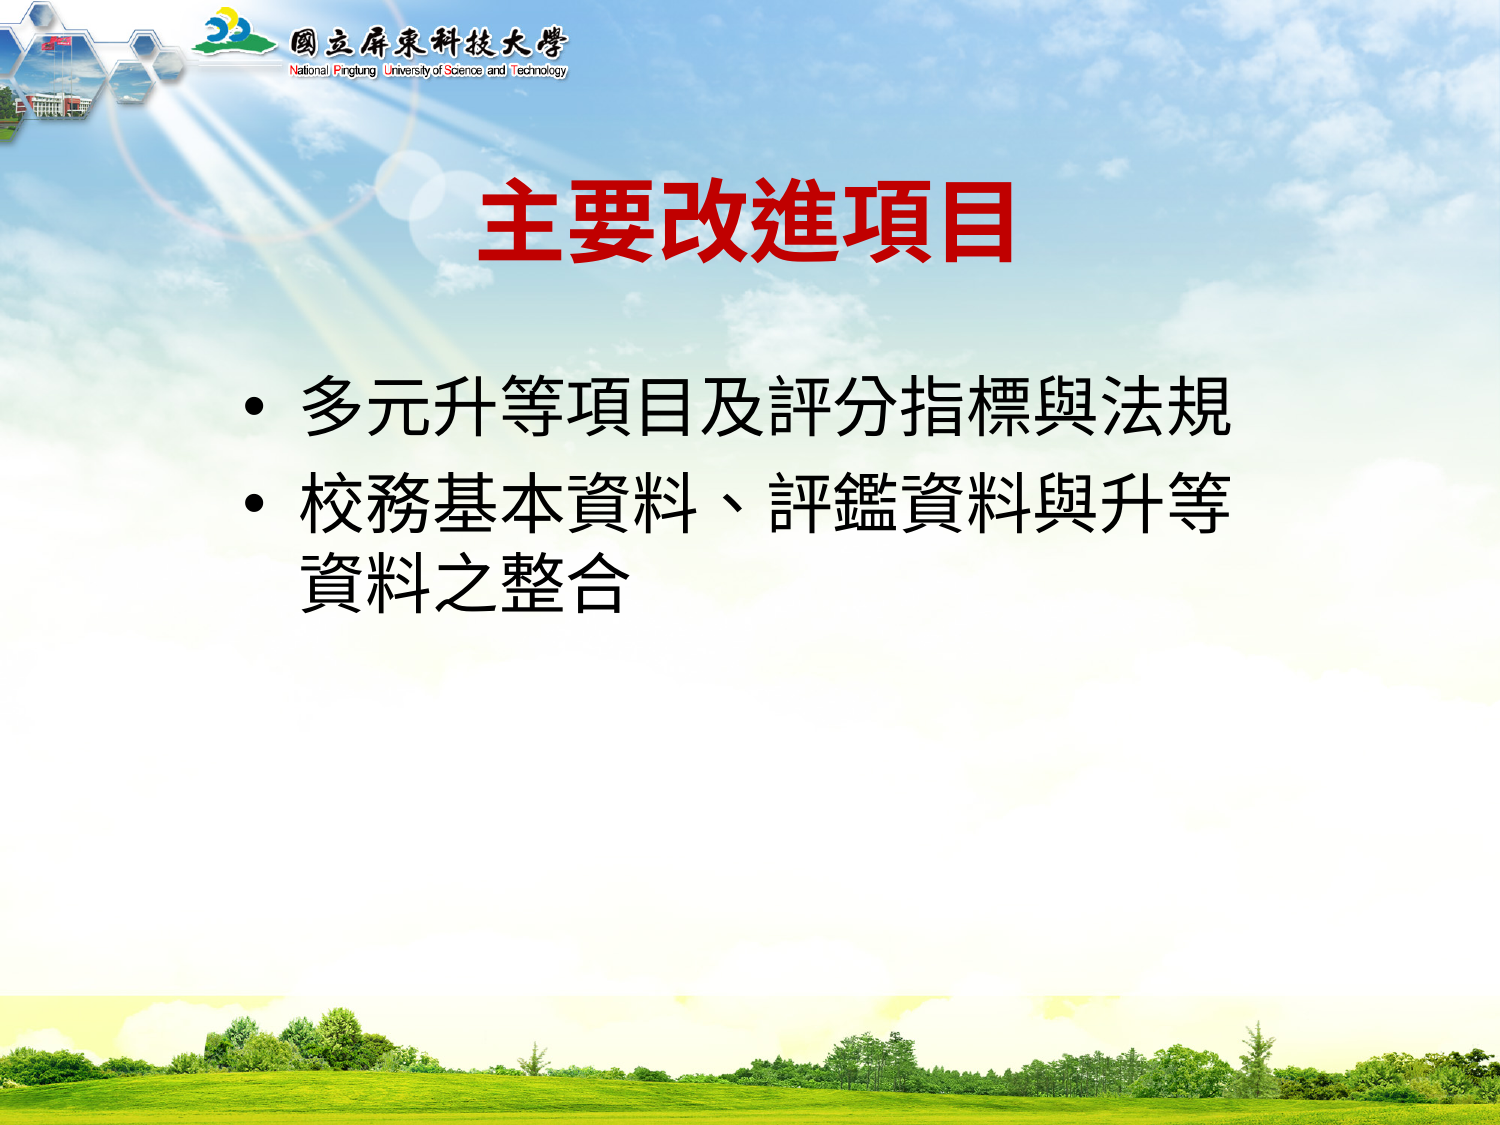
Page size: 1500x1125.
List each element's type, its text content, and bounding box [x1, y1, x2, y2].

list 多元升等項目及評分指標與法規 校務基本資料、評鑑資料與升等資料之整合 [235, 349, 1265, 740]
picture [0, 0, 1500, 1125]
title 主要改進項目 [75, 125, 1426, 313]
